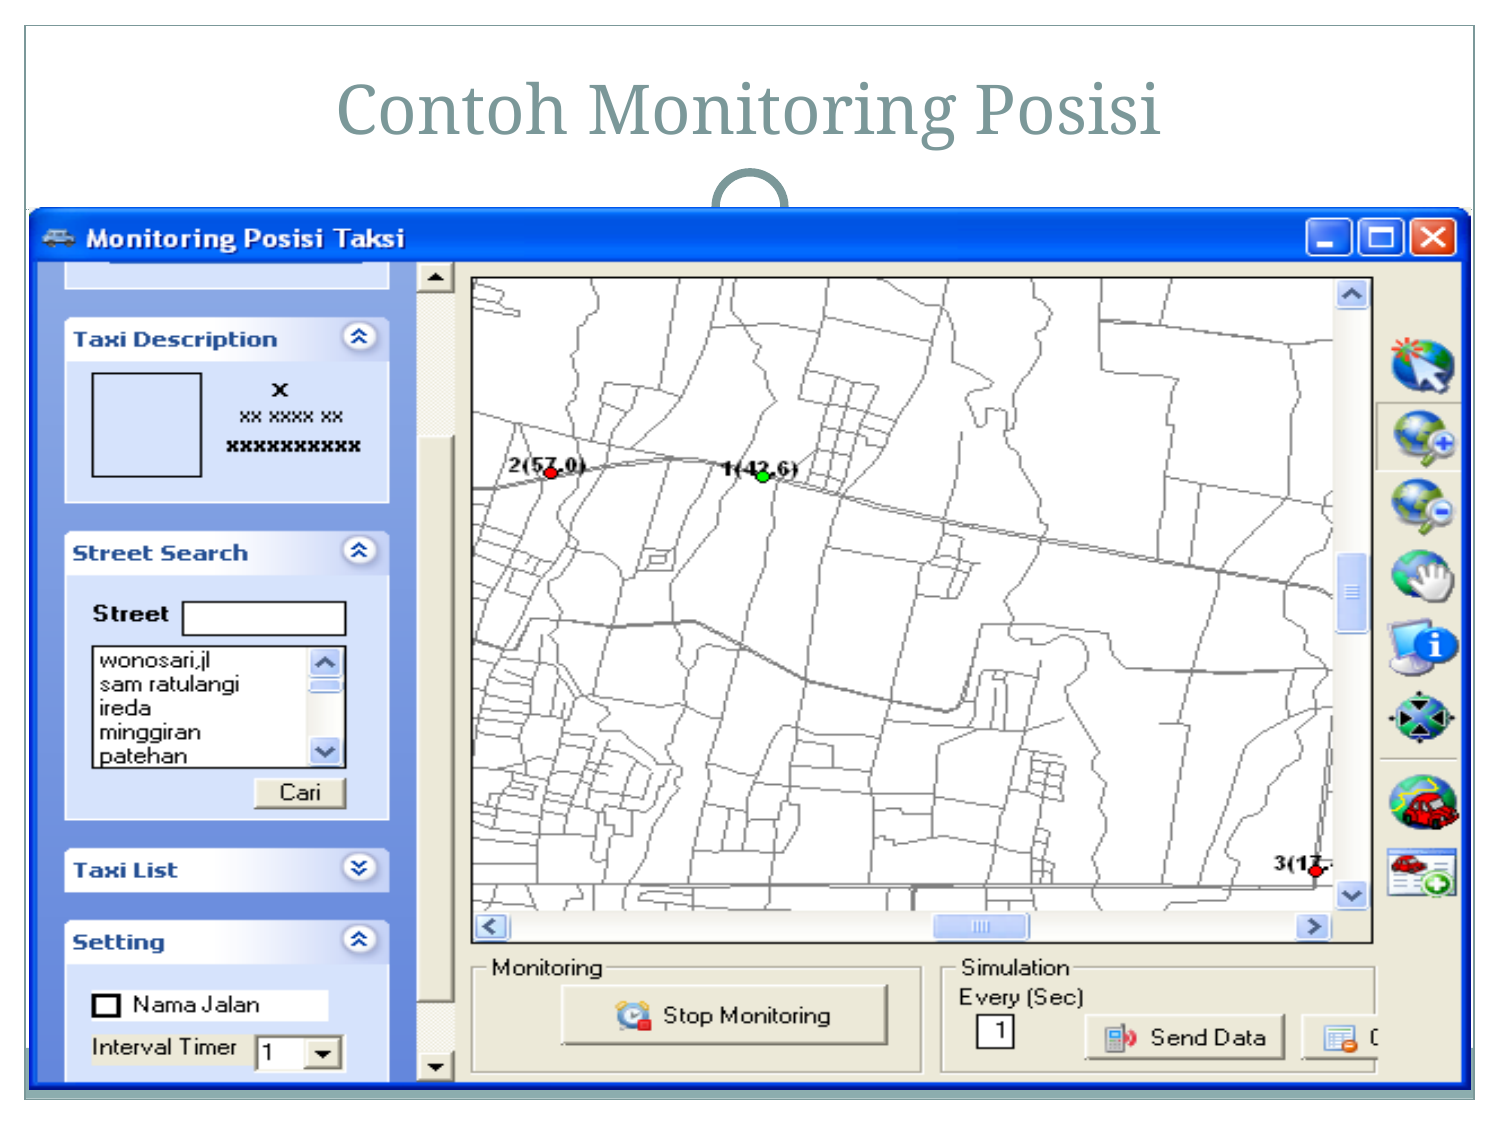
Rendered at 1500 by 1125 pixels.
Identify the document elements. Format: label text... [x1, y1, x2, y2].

title Contoh Monitoring Posisi [49, 37, 1450, 162]
picture [29, 207, 1471, 1090]
